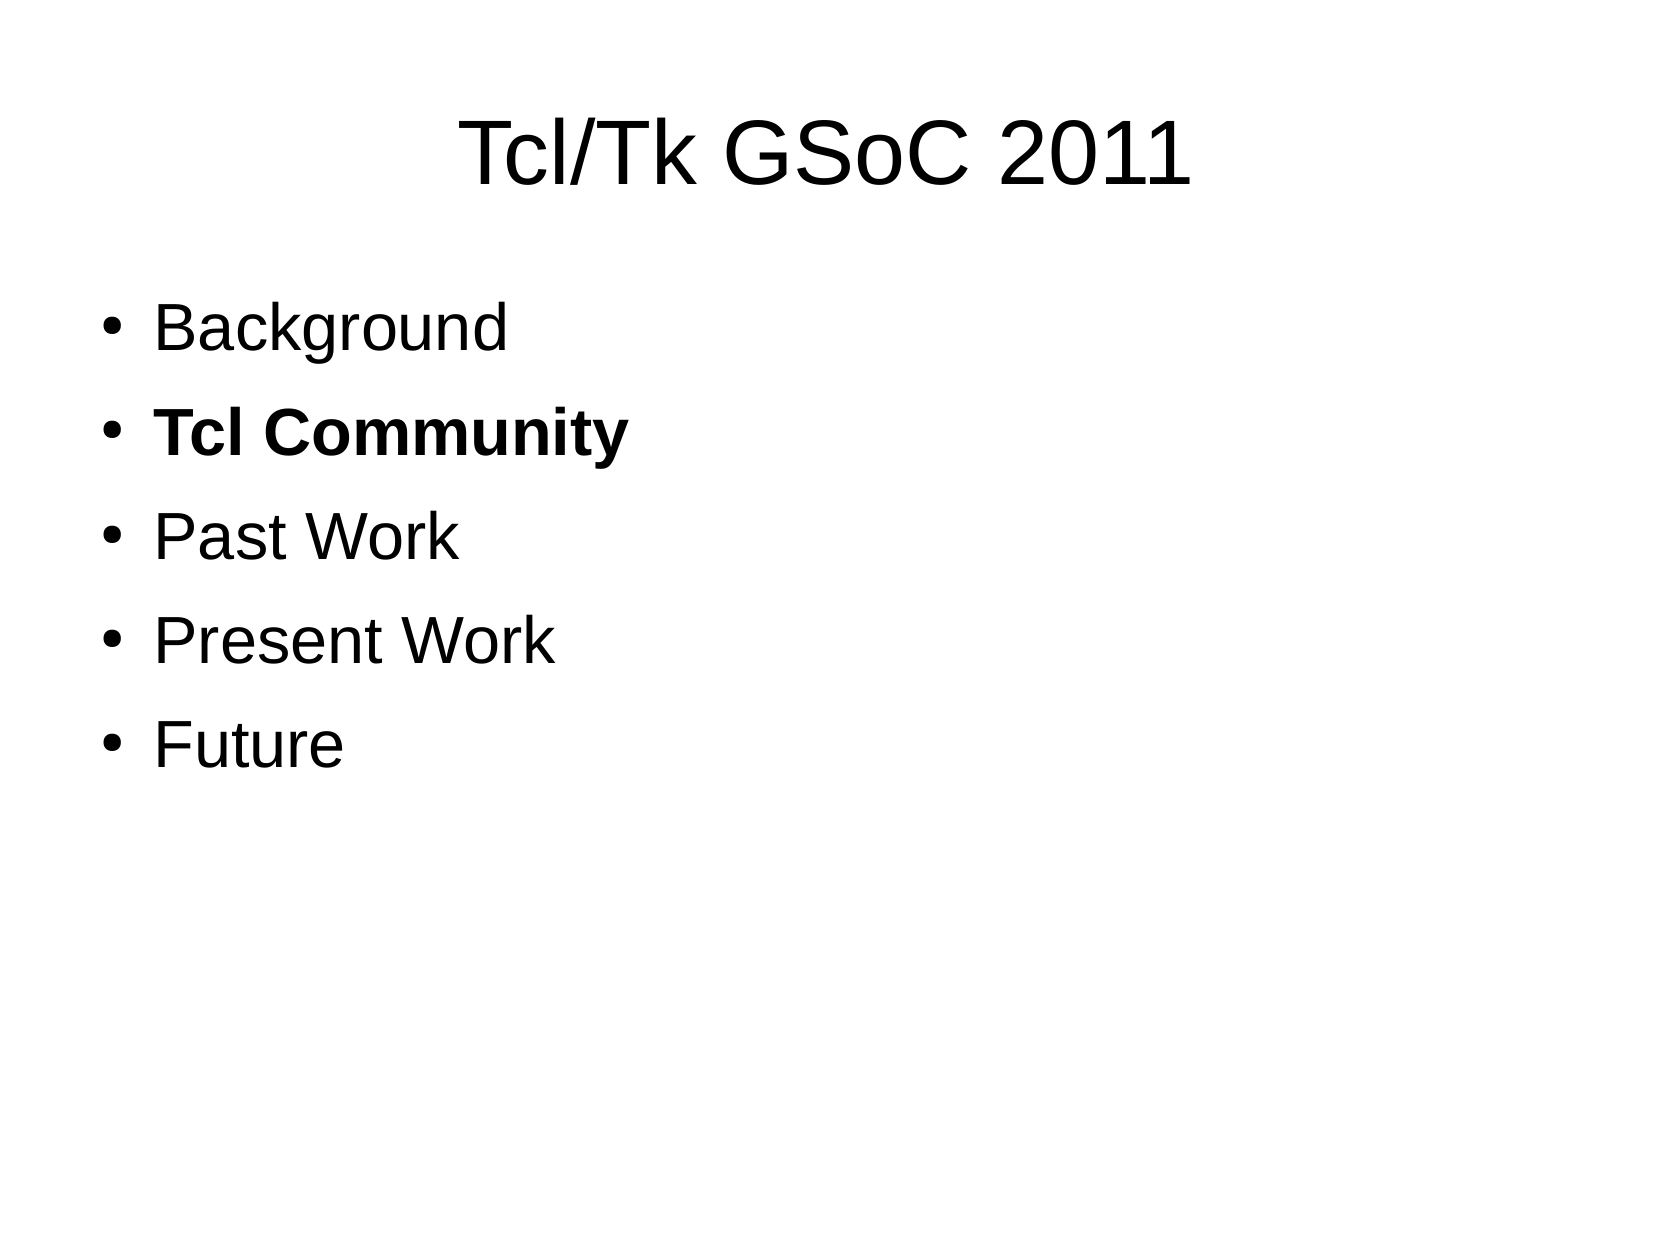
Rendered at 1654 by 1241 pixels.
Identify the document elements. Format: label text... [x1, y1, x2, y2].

list Background Tcl Community Past Work Present Work Future [82, 290, 1571, 1094]
title Tcl/Tk GSoC 2011 [82, 56, 1571, 250]
